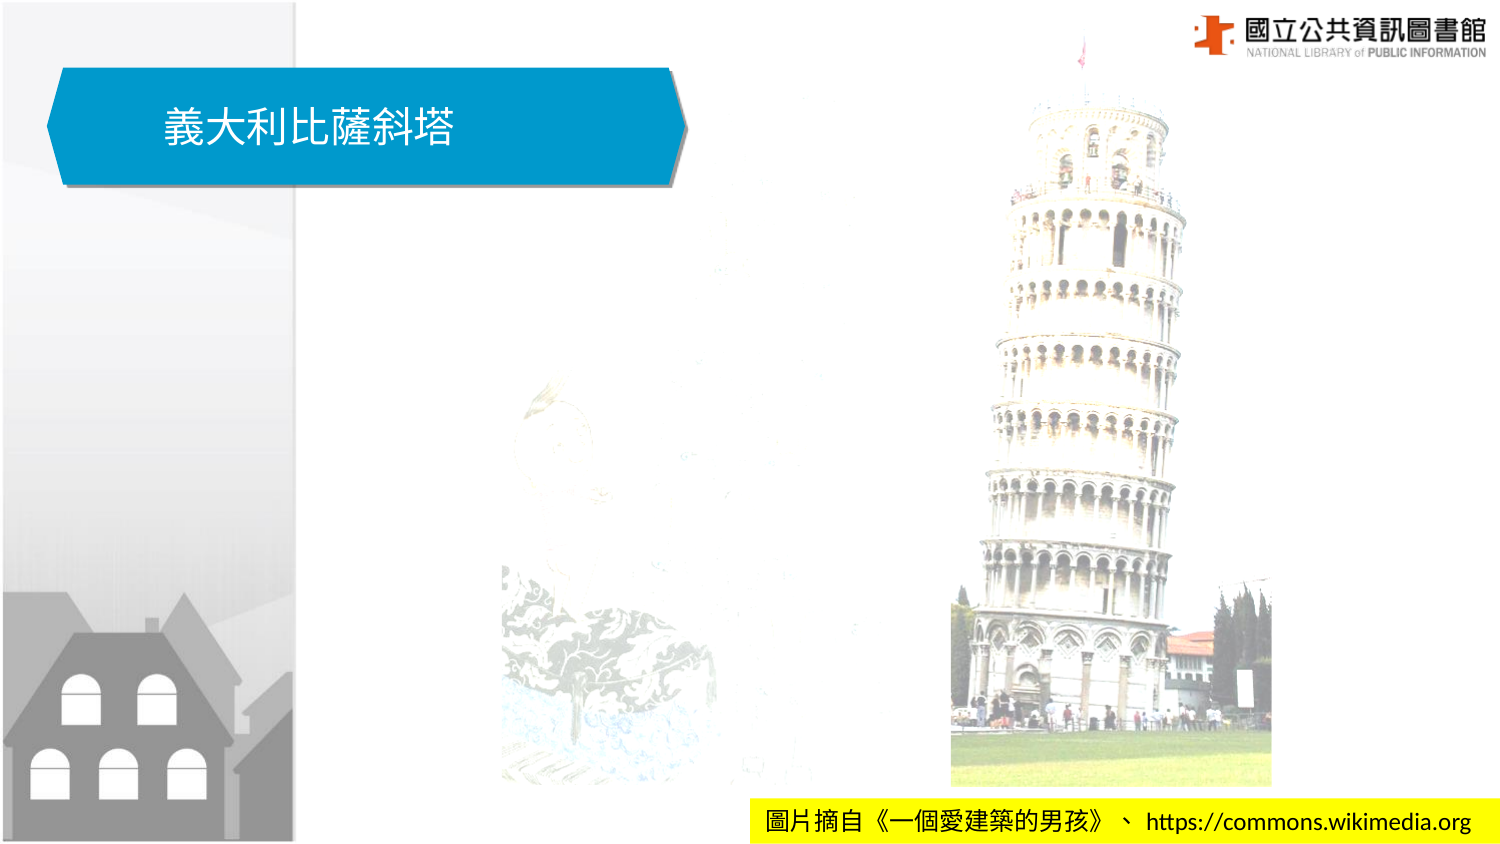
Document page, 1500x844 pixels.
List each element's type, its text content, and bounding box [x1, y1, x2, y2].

picture [950, 4, 1487, 787]
text_box [466, 32, 691, 257]
text_box 圖片摘自《一個愛建築的男孩》、https://commons.wikimedia.org [750, 798, 1500, 844]
picture [501, 32, 891, 785]
text_box 義大利比薩斜塔 [46, 67, 685, 185]
